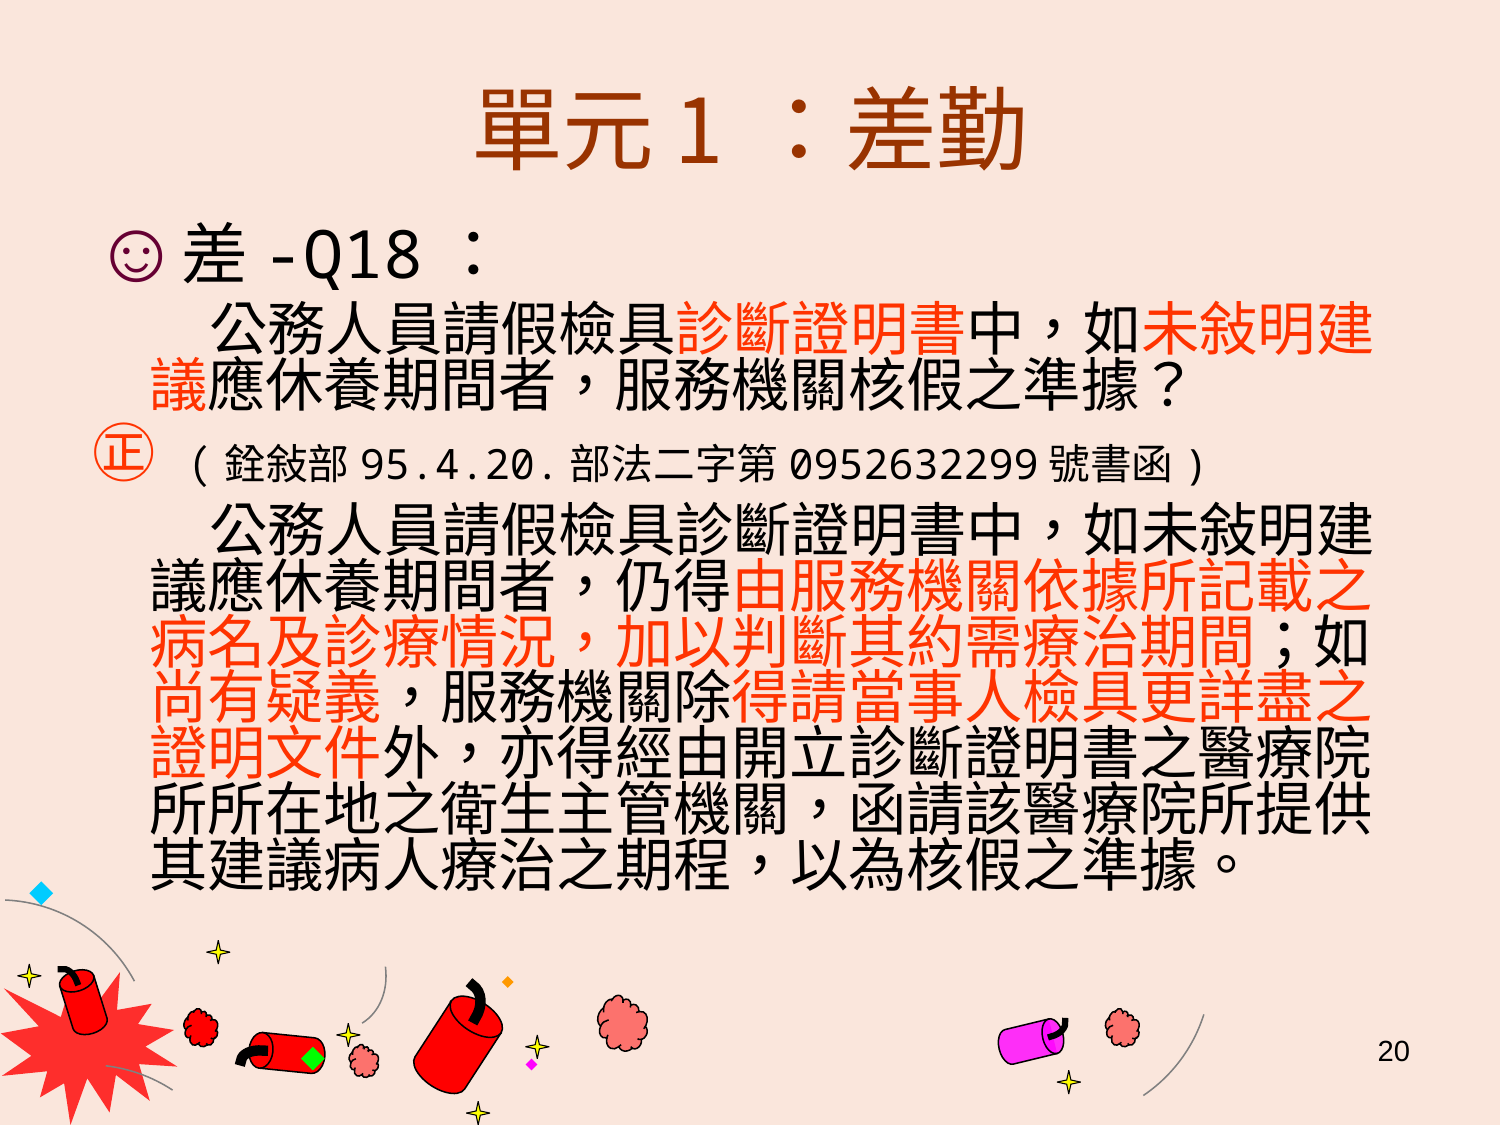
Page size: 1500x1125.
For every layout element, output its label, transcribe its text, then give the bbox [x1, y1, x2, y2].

title 單元1：差勤 [75, 45, 1426, 209]
list 差-Q18： 公務人員請假檢具診斷證明書中，如未敍明建議應休養期間者，服務機關核假之準據？ (銓敍部95.4.20.部法二字第0952632299號書函) 公務人員請假檢具診斷證明書中，如未敍明建議應休養期間者，仍得由服務機關依據所記載之病名及診療情況，加以判斷其約需療治期間；如尚有疑義，服務機關除得請當事人檢具更詳盡之證明文件外，亦得經由開立診斷證明書之醫療院所所在地之衛生主管機關，函請該醫療院所提供其建議病人療治之期程，以為核假之準據。 [75, 220, 1426, 977]
text_box <number> [1074, 1024, 1426, 1103]
